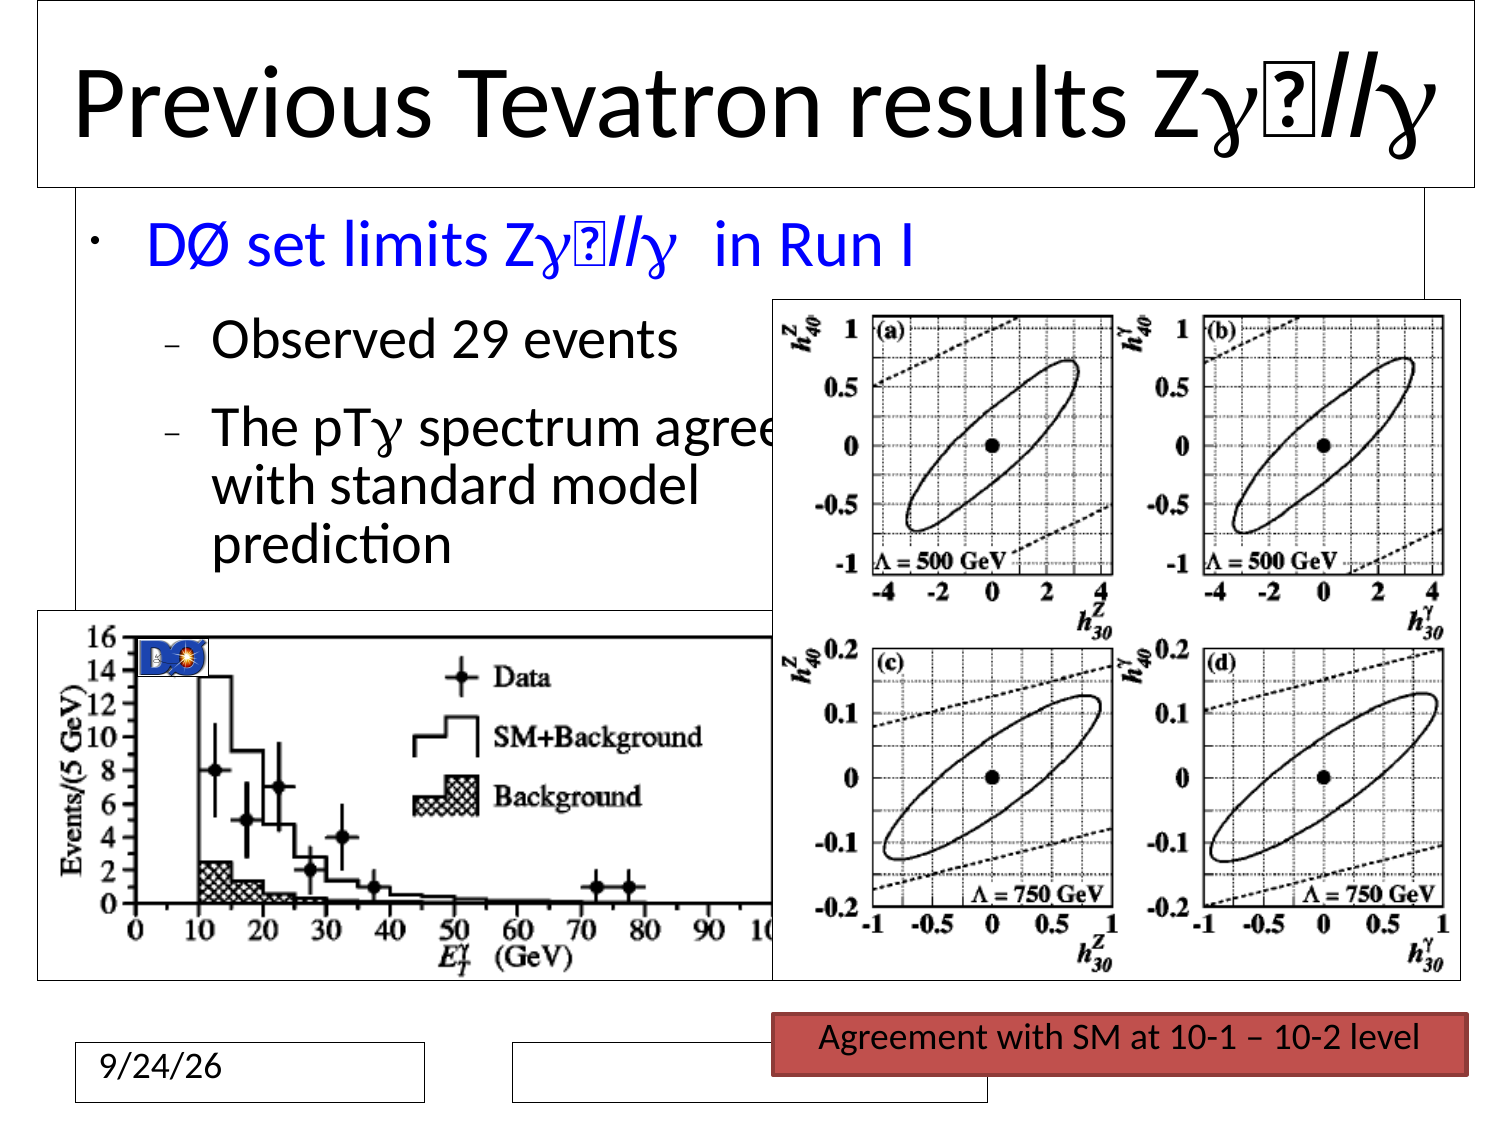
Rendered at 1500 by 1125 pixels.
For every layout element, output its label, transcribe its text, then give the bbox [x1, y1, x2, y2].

picture [37, 299, 1461, 981]
title Previous Tevatron results Zgllg [37, 0, 1475, 188]
text_box Agreement with SM at 10-1 – 10-2 level [772, 1014, 1467, 1075]
list DØ set limits Zgllg in Run I Observed 29 events The pTg spectrum agree with standard model prediction [75, 187, 1425, 610]
